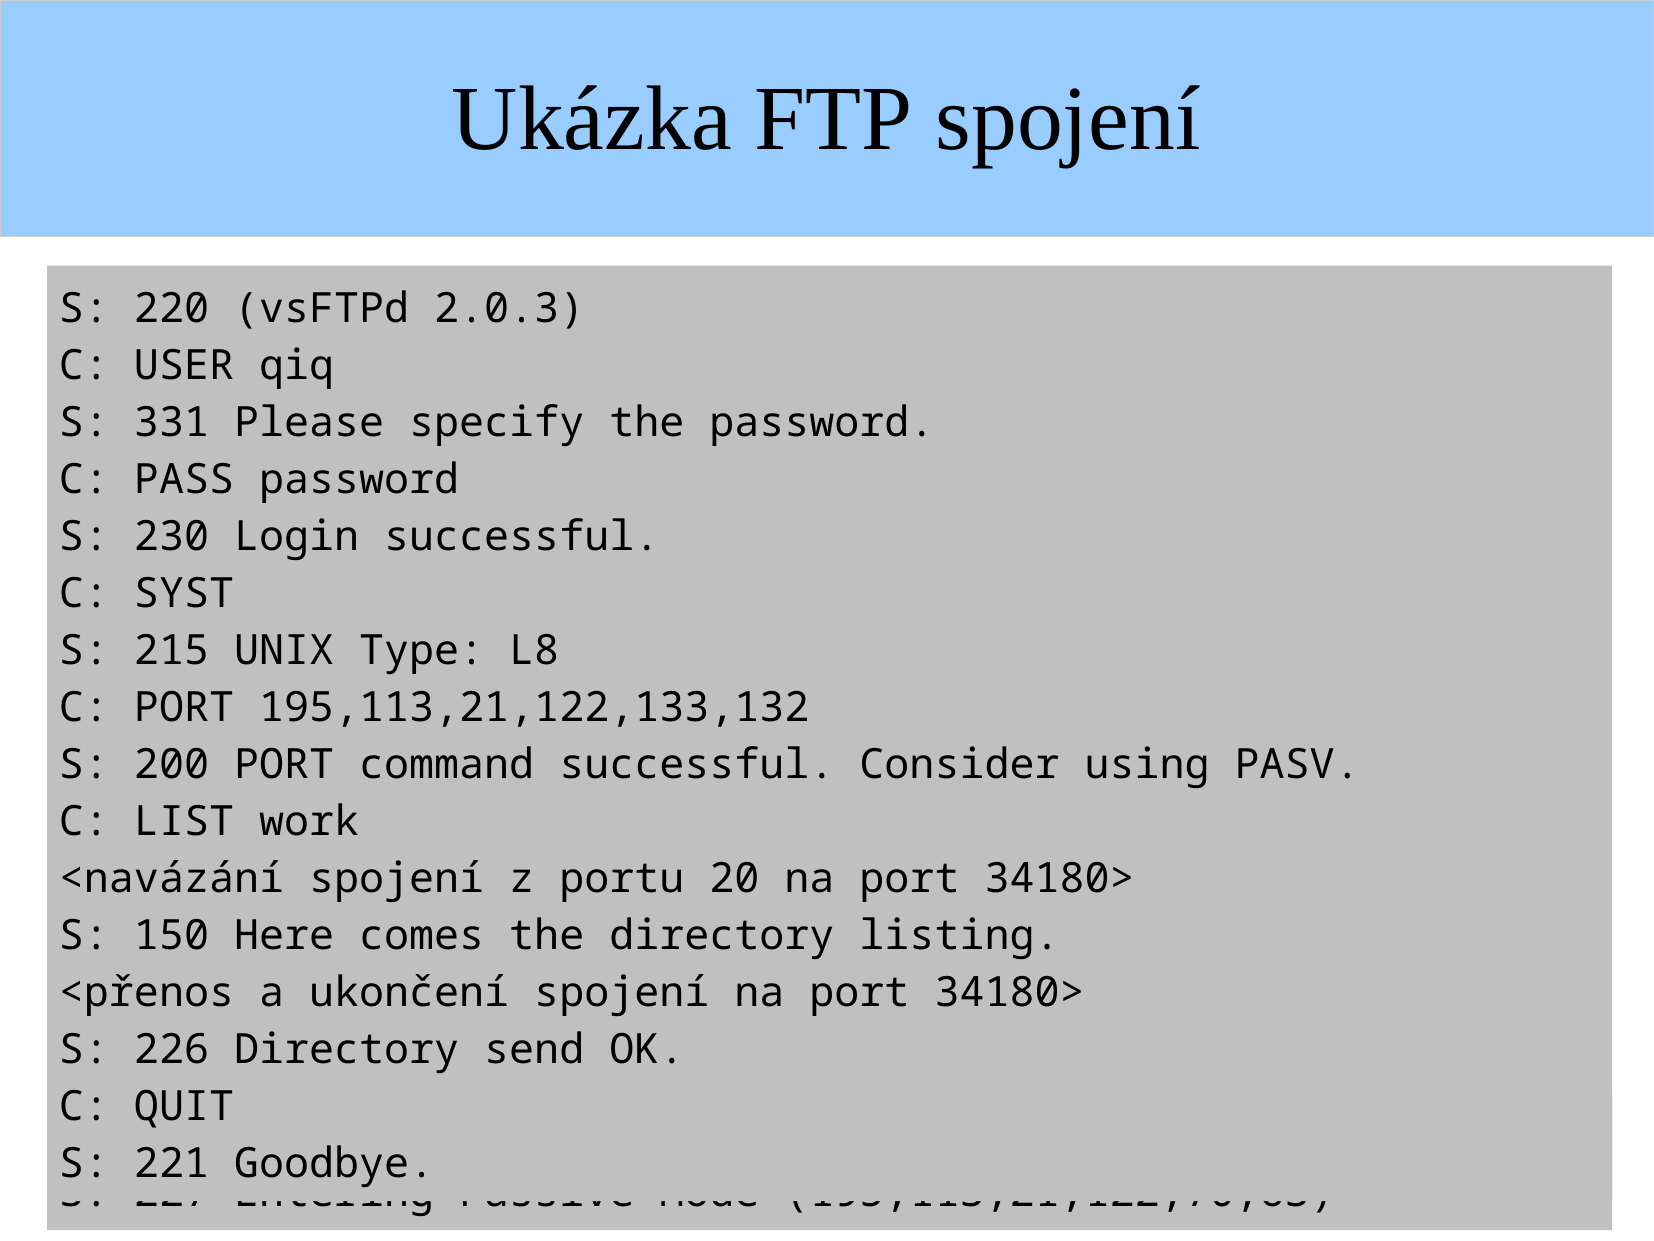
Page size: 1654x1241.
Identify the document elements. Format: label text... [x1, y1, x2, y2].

text_box S: 220 (vsFTPd 2.0.3) C: USER qiq S: 331 Please specify the password. C: PASS password S: 230 Login successful. C: SYST S: 215 UNIX Type: L8 C: PORT 195,113,21,122,133,132 S: 200 PORT command successful. Consider using PASV. C: LIST work <navázání spojení z portu 20 na port 34180> S: 150 Here comes the directory listing. <přenos a ukončení spojení na port 34180> S: 226 Directory send OK. C: QUIT S: 221 Goodbye. [47, 265, 1613, 1067]
title Ukázka FTP spojení [0, 0, 1654, 237]
text_box C: PASV S: 227 Entering Passive Mode (195,113,21,122,70,63) [47, 1202, 1613, 1214]
